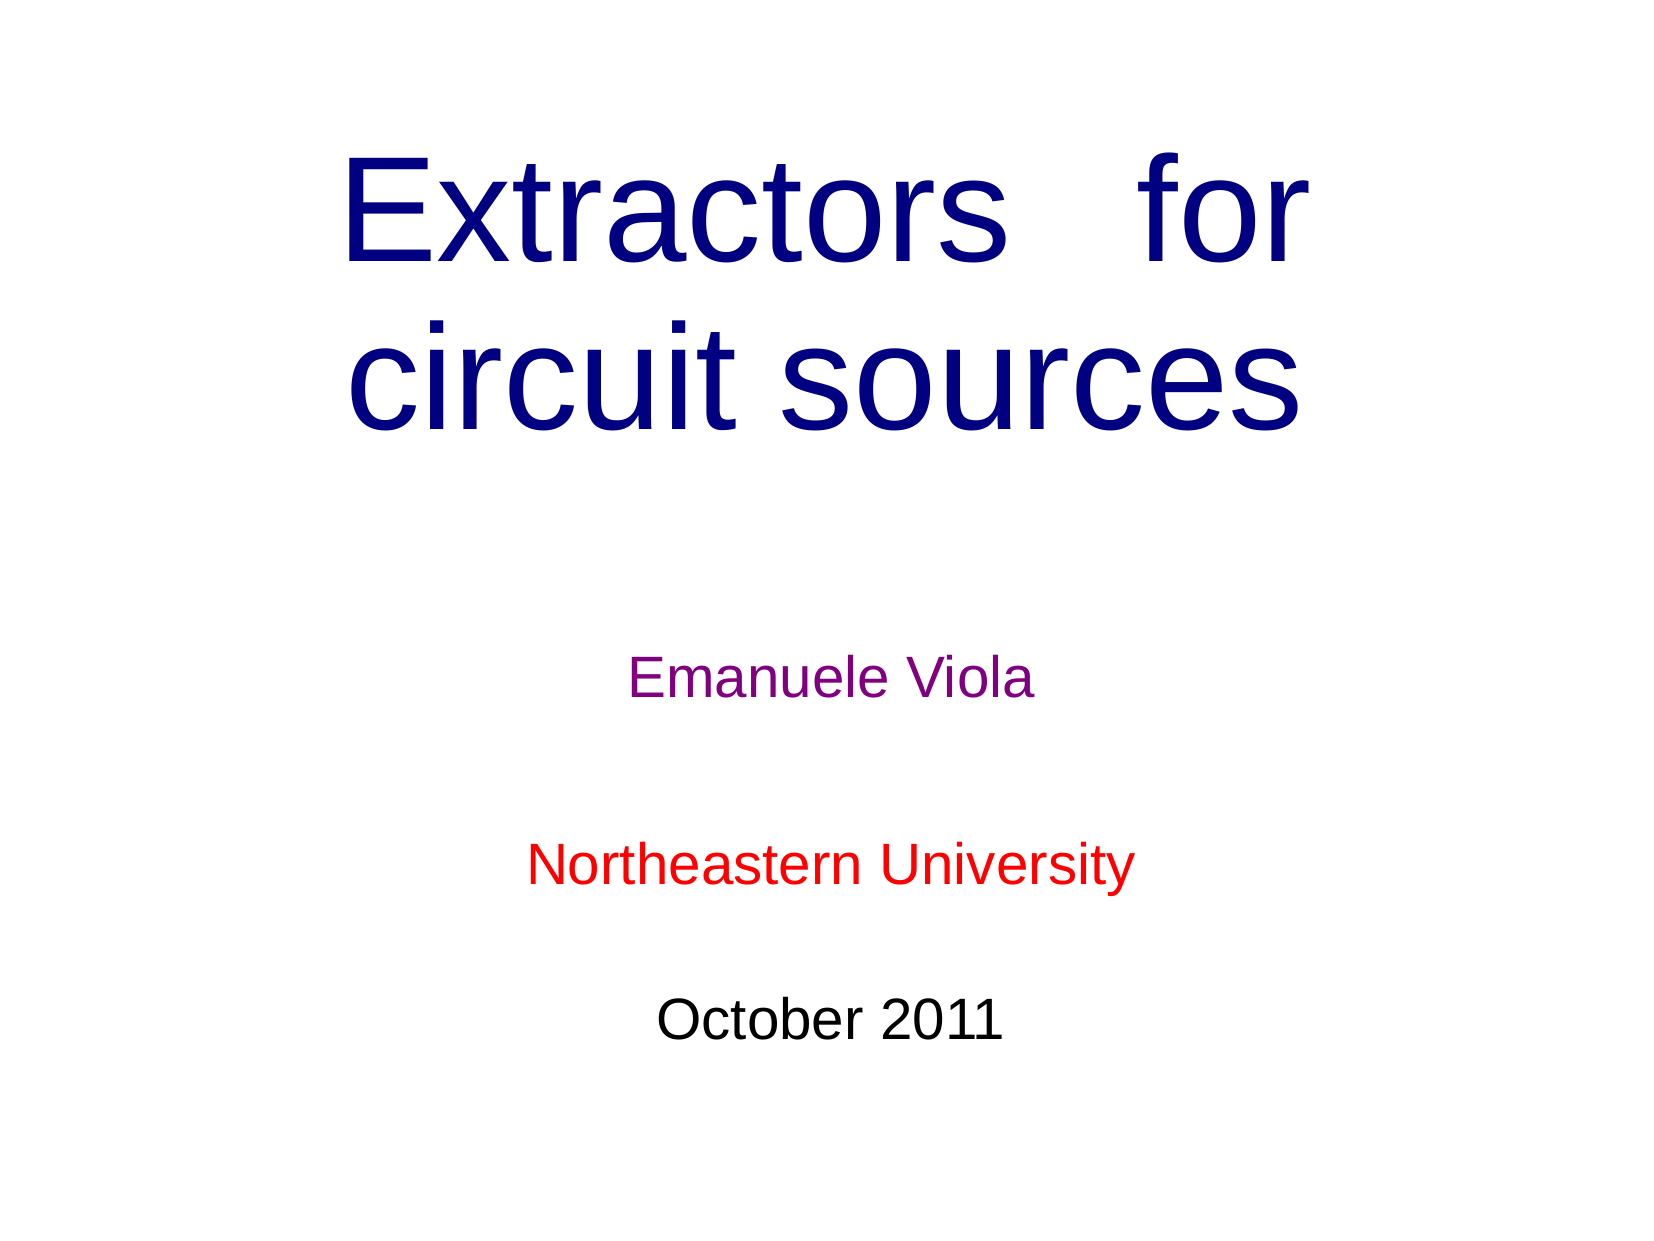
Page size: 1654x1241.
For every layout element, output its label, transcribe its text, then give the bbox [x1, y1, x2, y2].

subtitle Emanuele Viola Northeastern University October 2011 [37, 637, 1626, 1201]
title Extractors for circuit sources [75, 99, 1576, 488]
